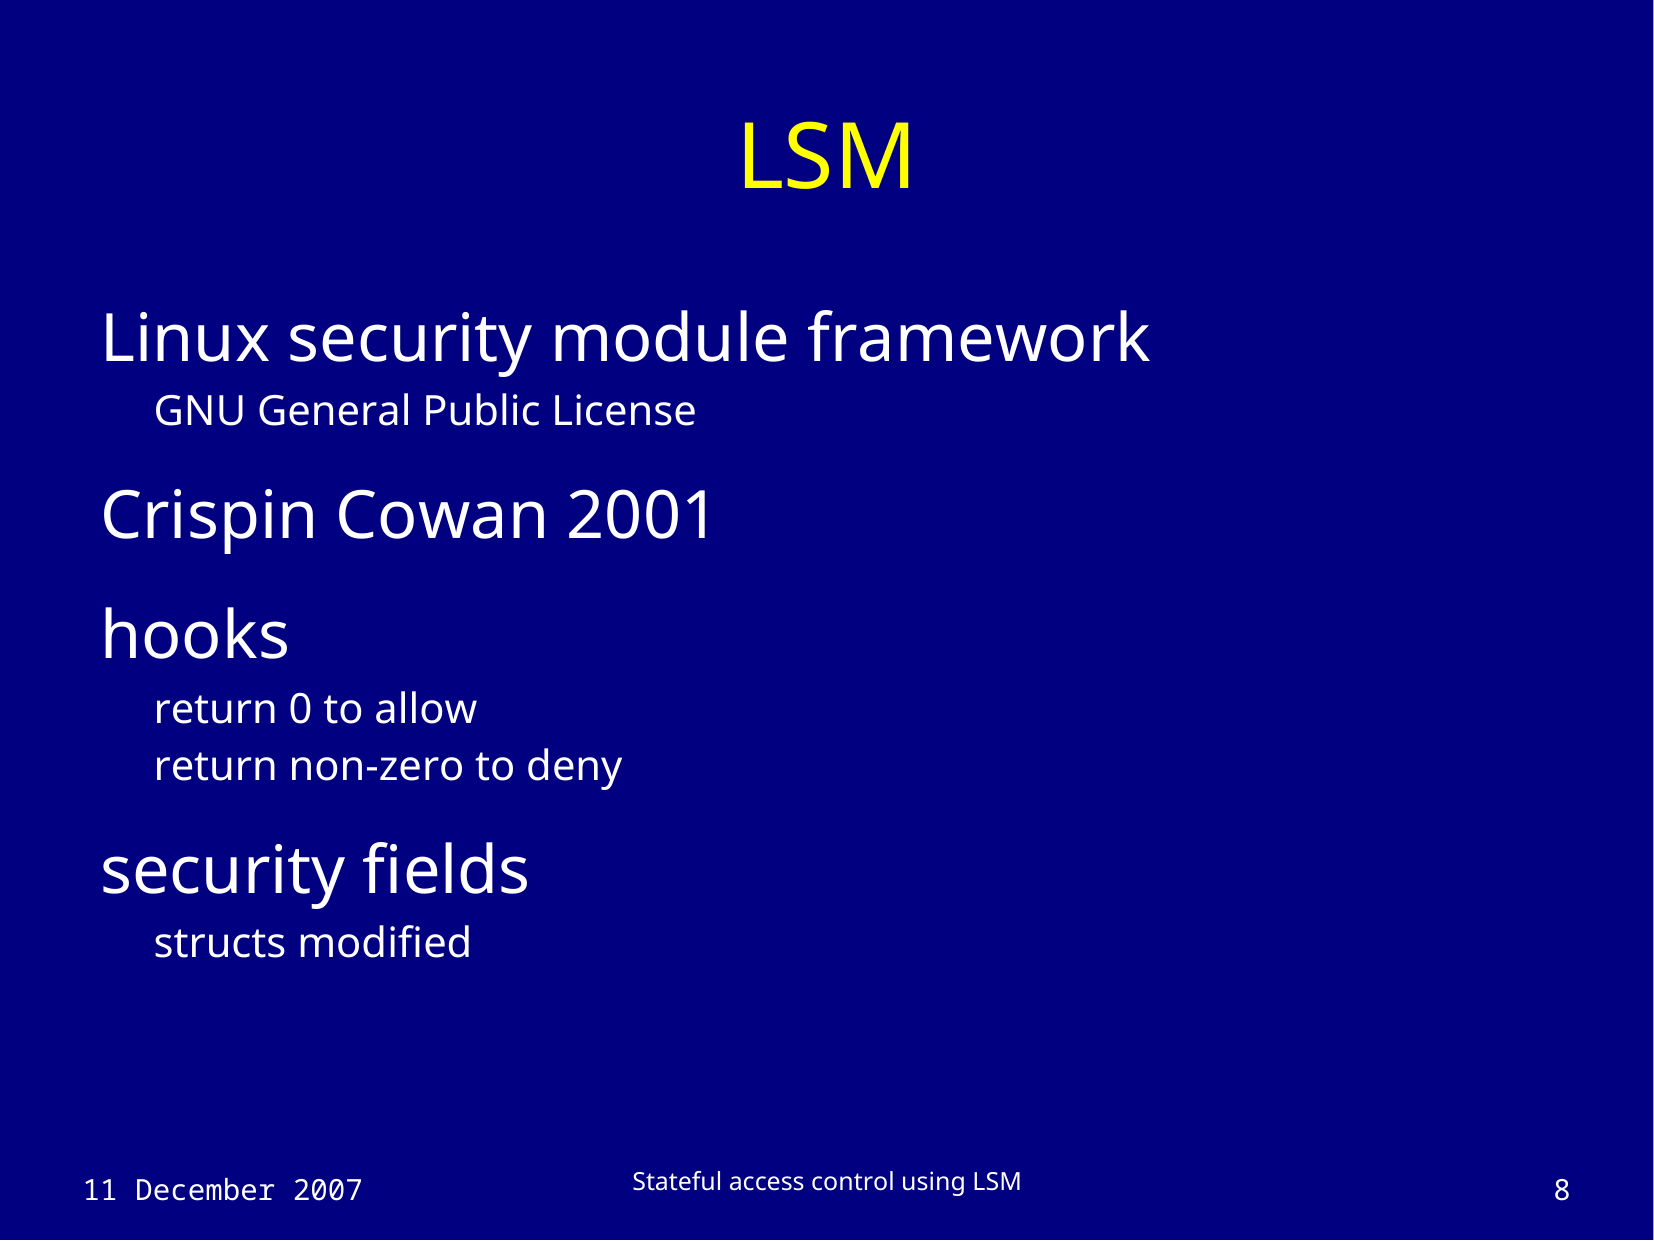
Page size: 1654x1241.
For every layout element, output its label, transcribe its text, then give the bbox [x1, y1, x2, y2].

title LSM [82, 56, 1571, 250]
list Linux security module framework GNU General Public License Crispin Cowan 2001 hooks return 0 to allow return non-zero to deny security fields structs modified [82, 290, 1571, 1094]
